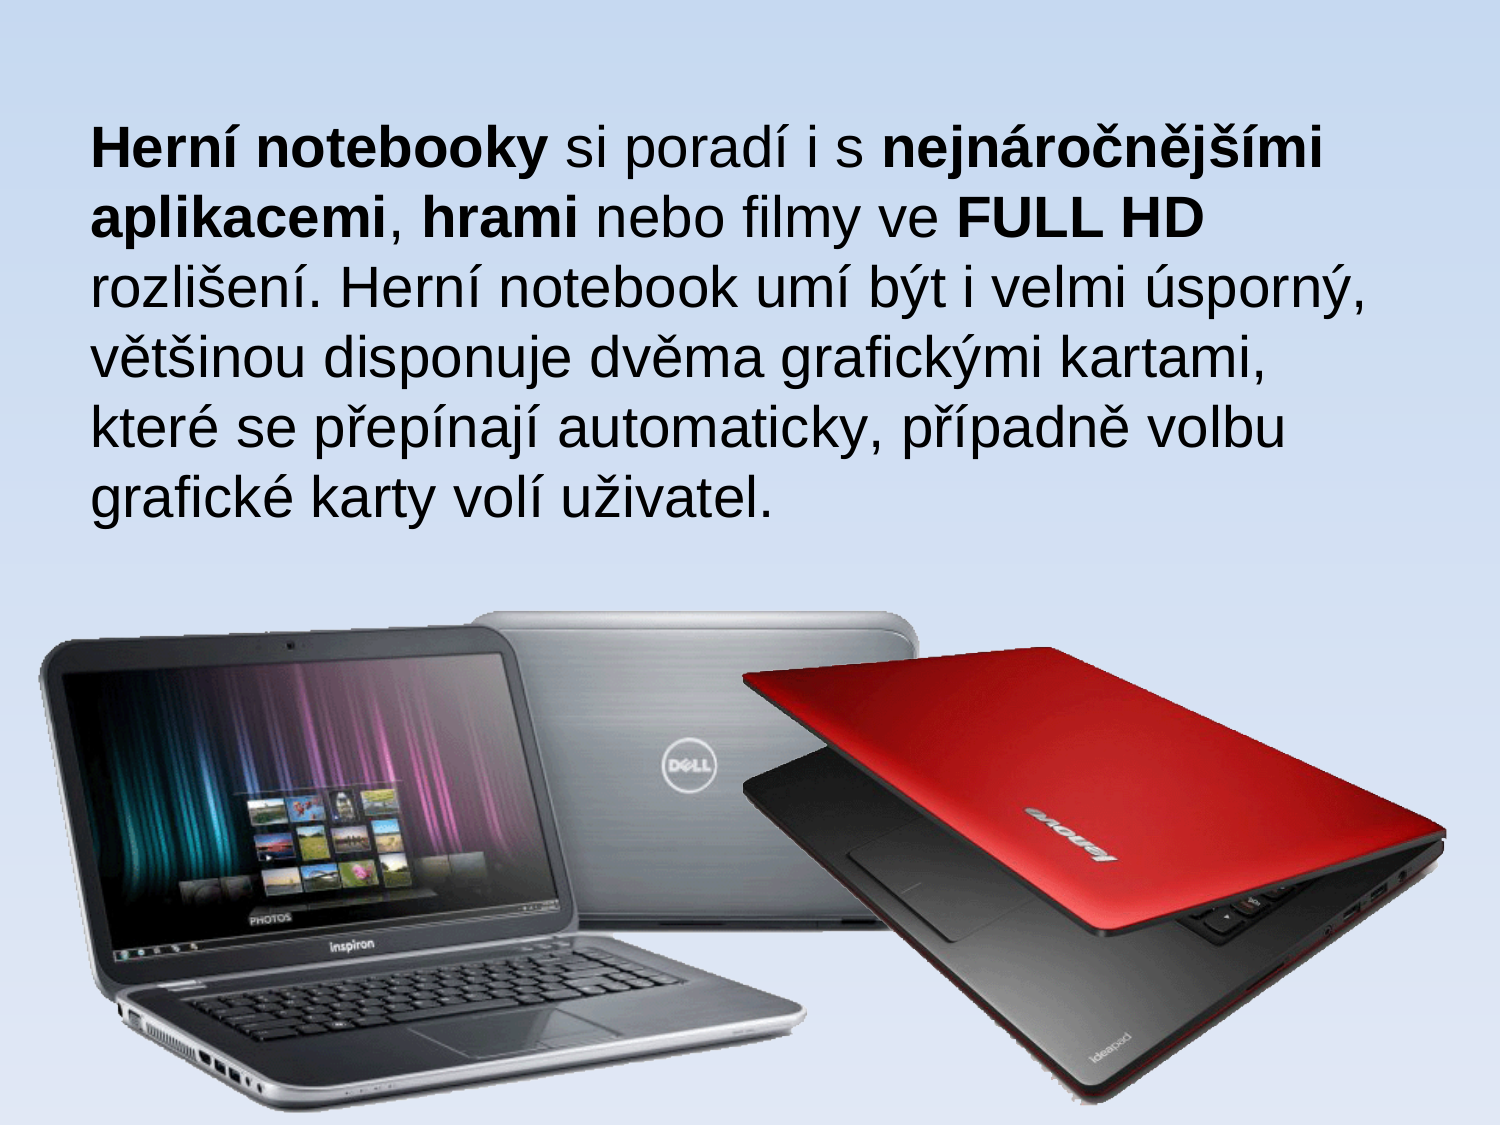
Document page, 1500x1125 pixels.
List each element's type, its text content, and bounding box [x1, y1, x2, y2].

list Herní notebooky si poradí i s nejnáročnějšími aplikacemi, hrami nebo filmy ve FULL HD rozlišení. Herní notebook umí být i velmi úsporný, většinou disponuje dvěma grafickými kartami, které se přepínají automaticky, případně volbu grafické karty volí uživatel. [75, 101, 1426, 1000]
picture [29, 586, 1460, 1125]
